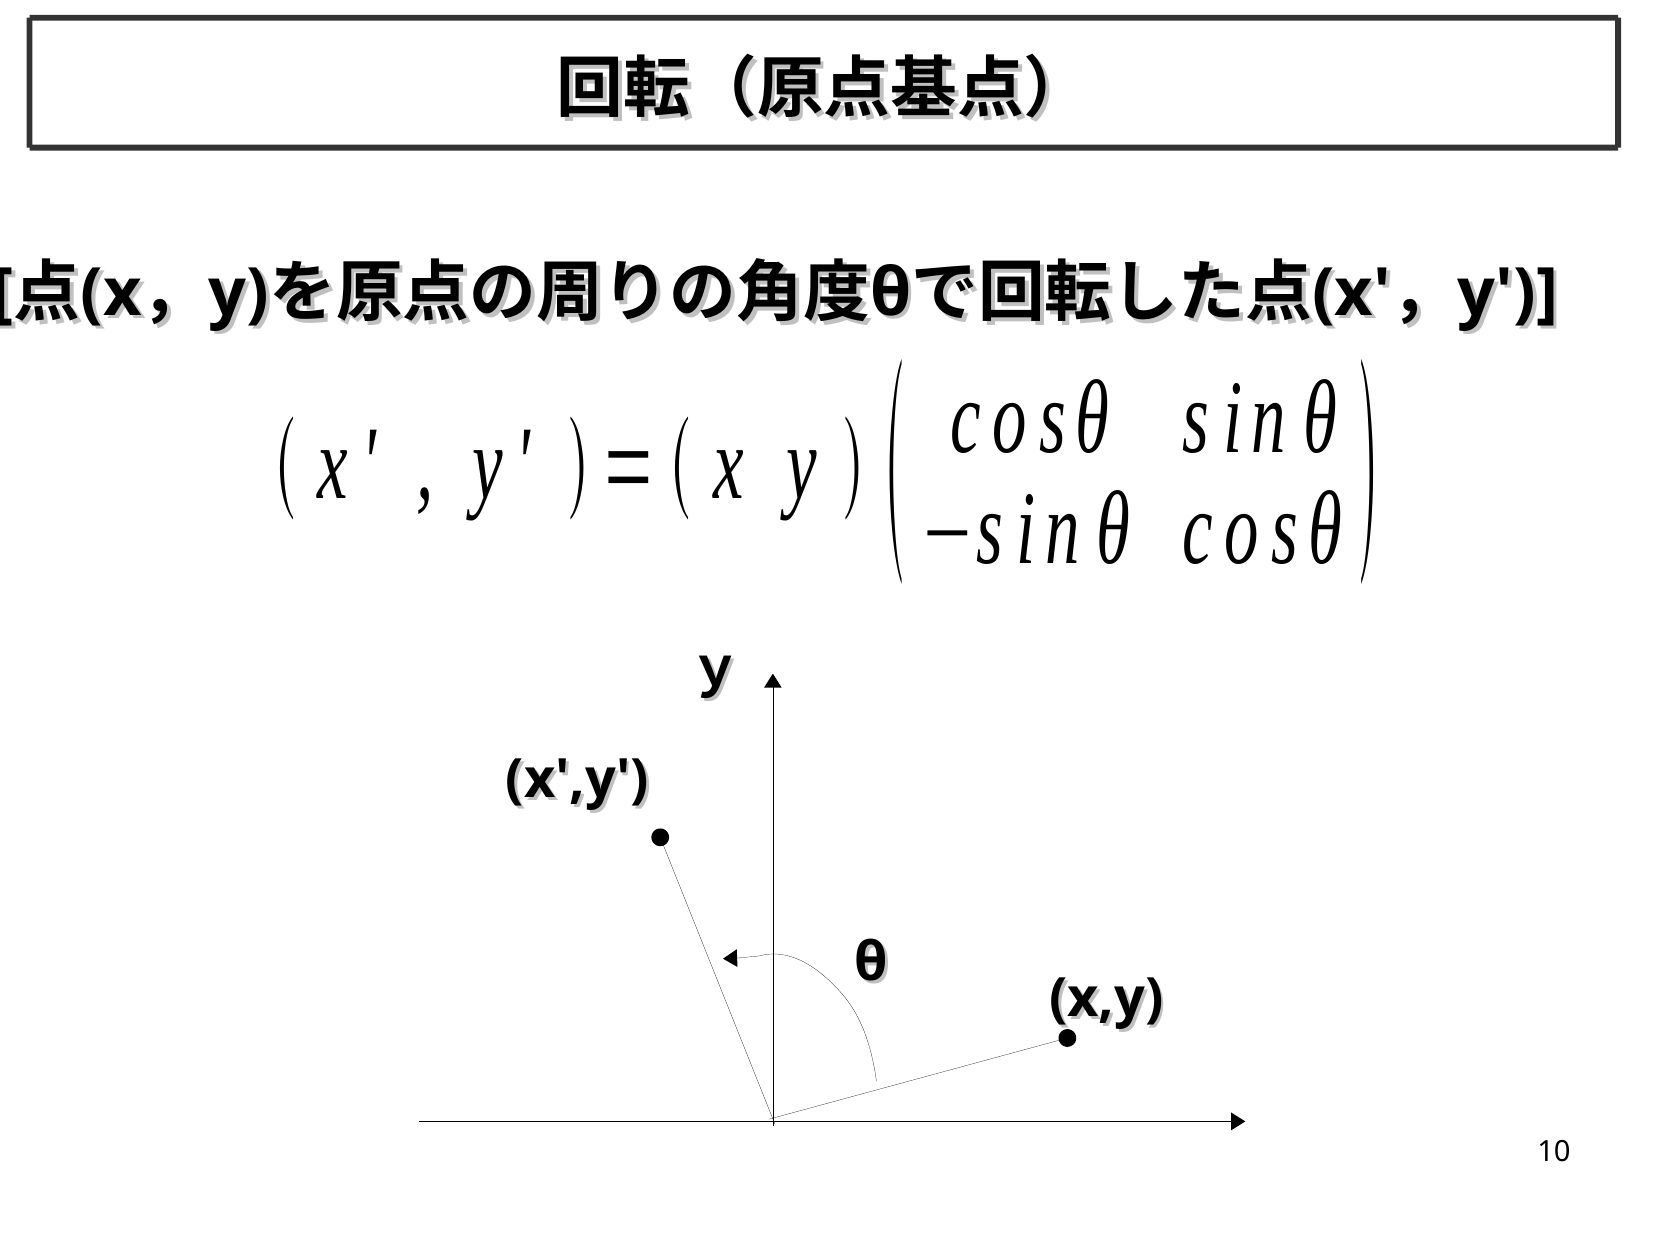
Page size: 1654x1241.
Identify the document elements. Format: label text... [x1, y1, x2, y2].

text_box (x,y) [1034, 950, 1217, 1031]
text_box ｙ [673, 616, 768, 721]
text_box [点(x，y)を原点の周りの角度θで回転した点(x'，y')] [0, 230, 1654, 312]
chart [257, 354, 1397, 591]
text_box θ [839, 915, 916, 996]
text_box (x',y') [491, 732, 721, 813]
text_box 回転（原点基点） [29, 17, 1619, 148]
